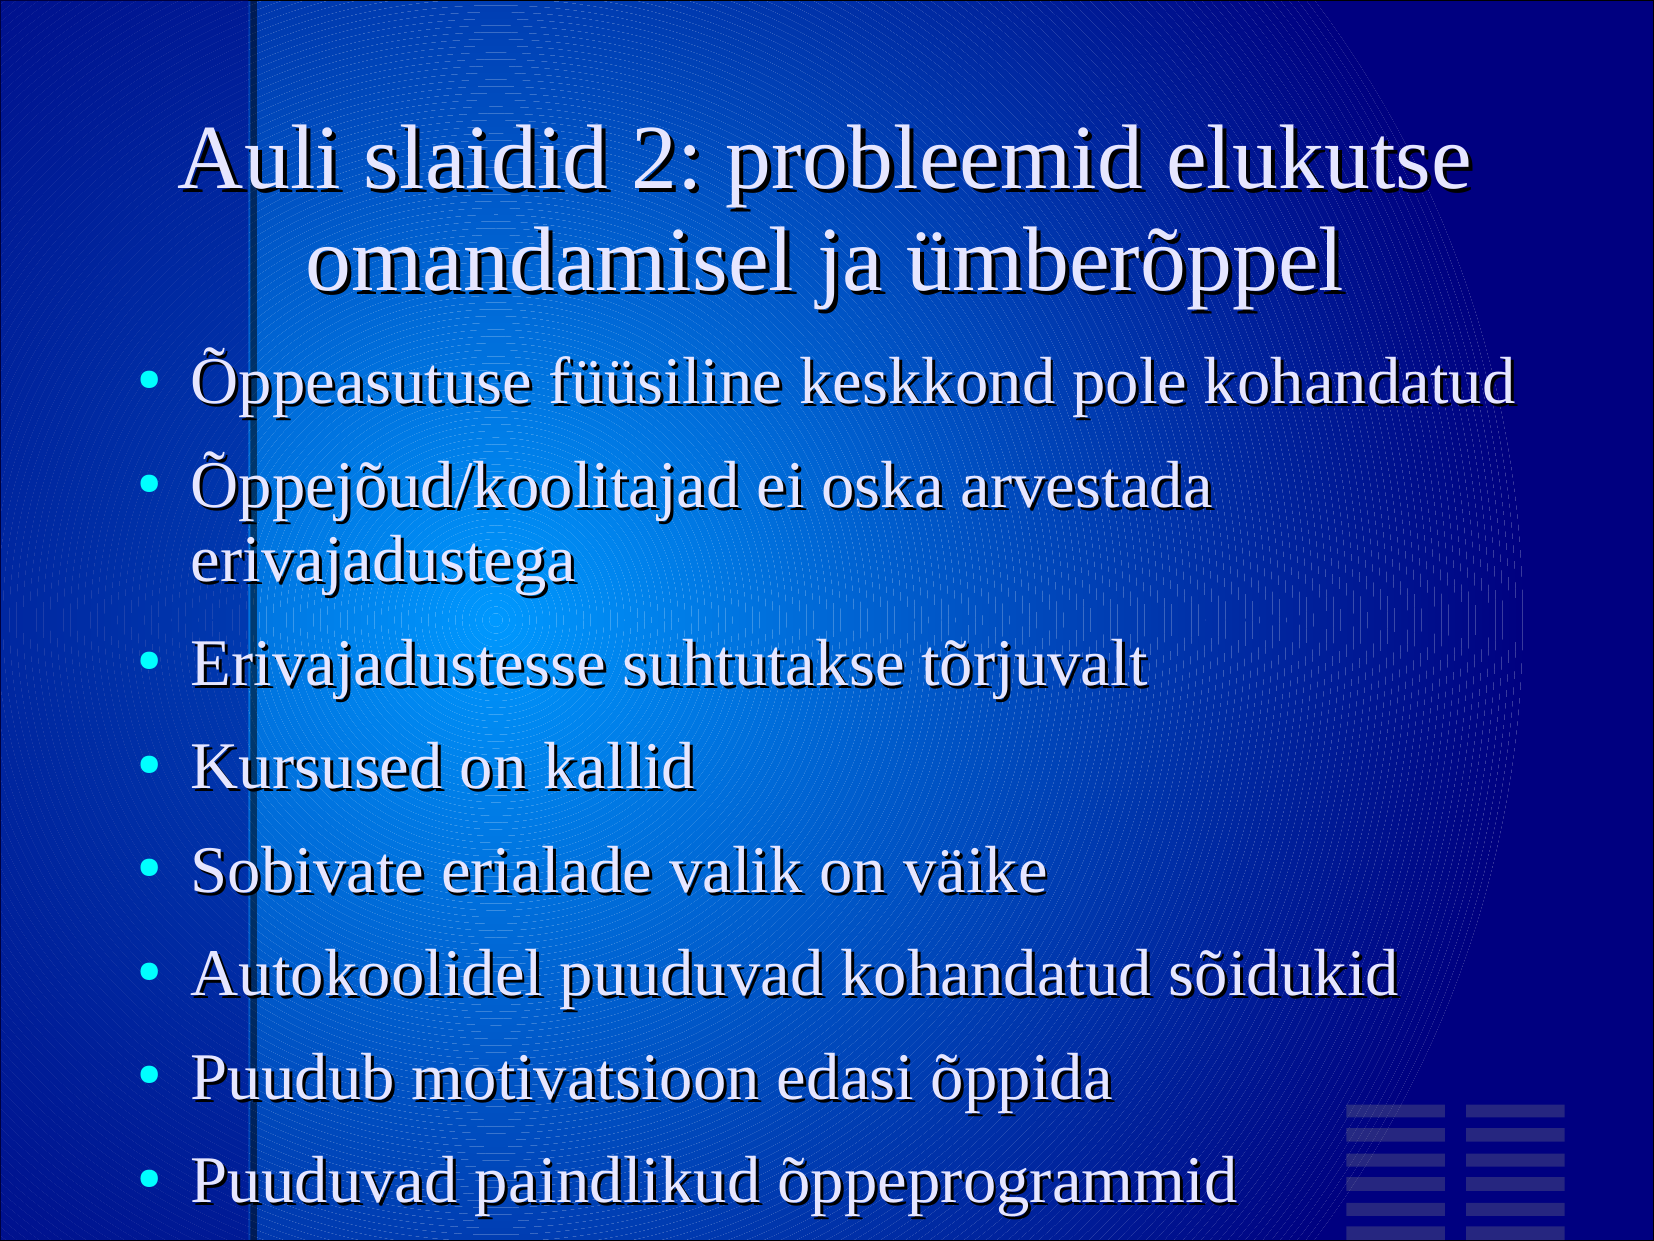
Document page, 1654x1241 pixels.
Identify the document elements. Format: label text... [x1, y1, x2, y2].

list Õppeasutuse füüsiline keskkond pole kohandatud Õppejõud/koolitajad ei oska arvestada erivajadustega Erivajadustesse suhtutakse tõrjuvalt Kursused on kallid Sobivate erialade valik on väike Autokoolidel puuduvad kohandatud sõidukid Puudub motivatsioon edasi õppida Puuduvad paindlikud õppeprogrammid [119, 344, 1533, 1218]
title Auli slaidid 2: probleemid elukutse omandamisel ja ümberõppel [119, 104, 1533, 313]
